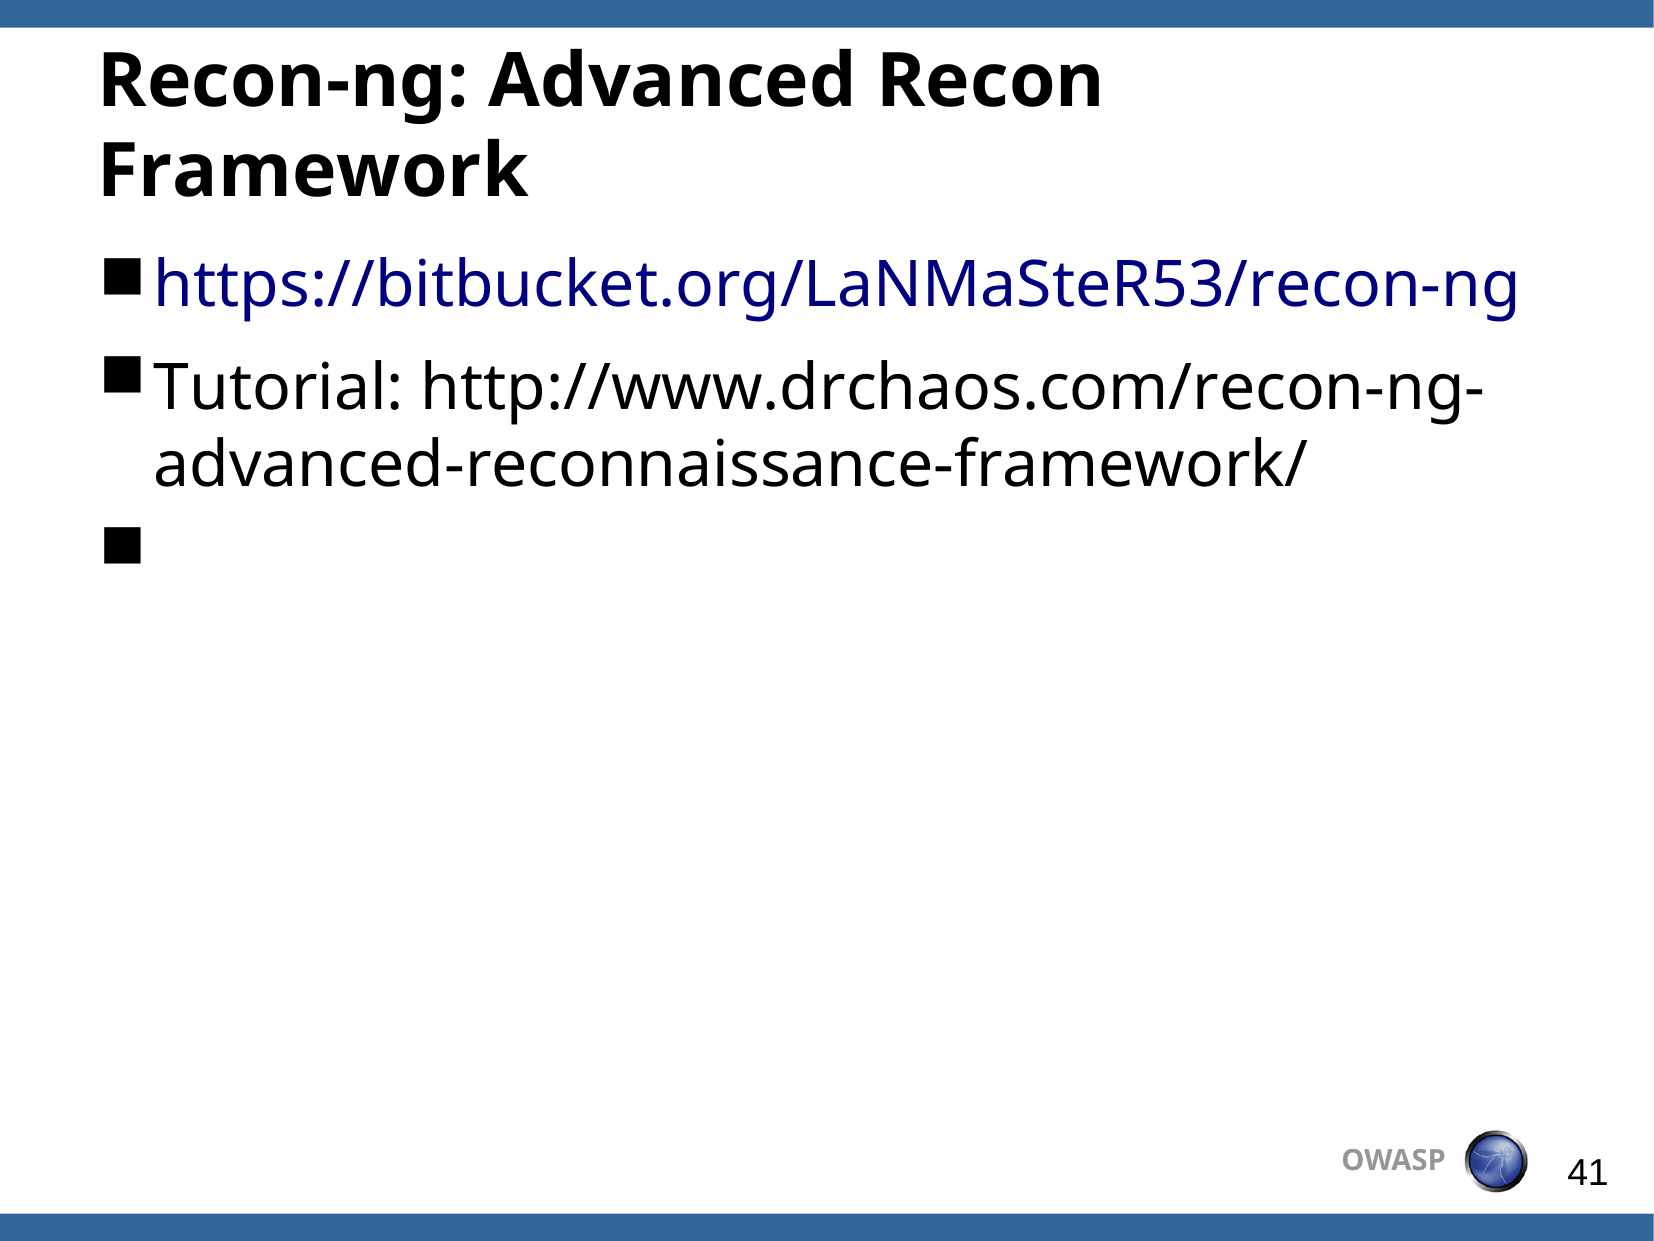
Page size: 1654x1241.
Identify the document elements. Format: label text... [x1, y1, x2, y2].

title Recon-ng: Advanced Recon Framework [82, 23, 1571, 220]
list https://bitbucket.org/LaNMaSteR53/recon-ng Tutorial: http://www.drchaos.com/recon-ng-advanced-reconnaissance-framework/ [82, 234, 1571, 1108]
picture [1460, 1129, 1530, 1193]
